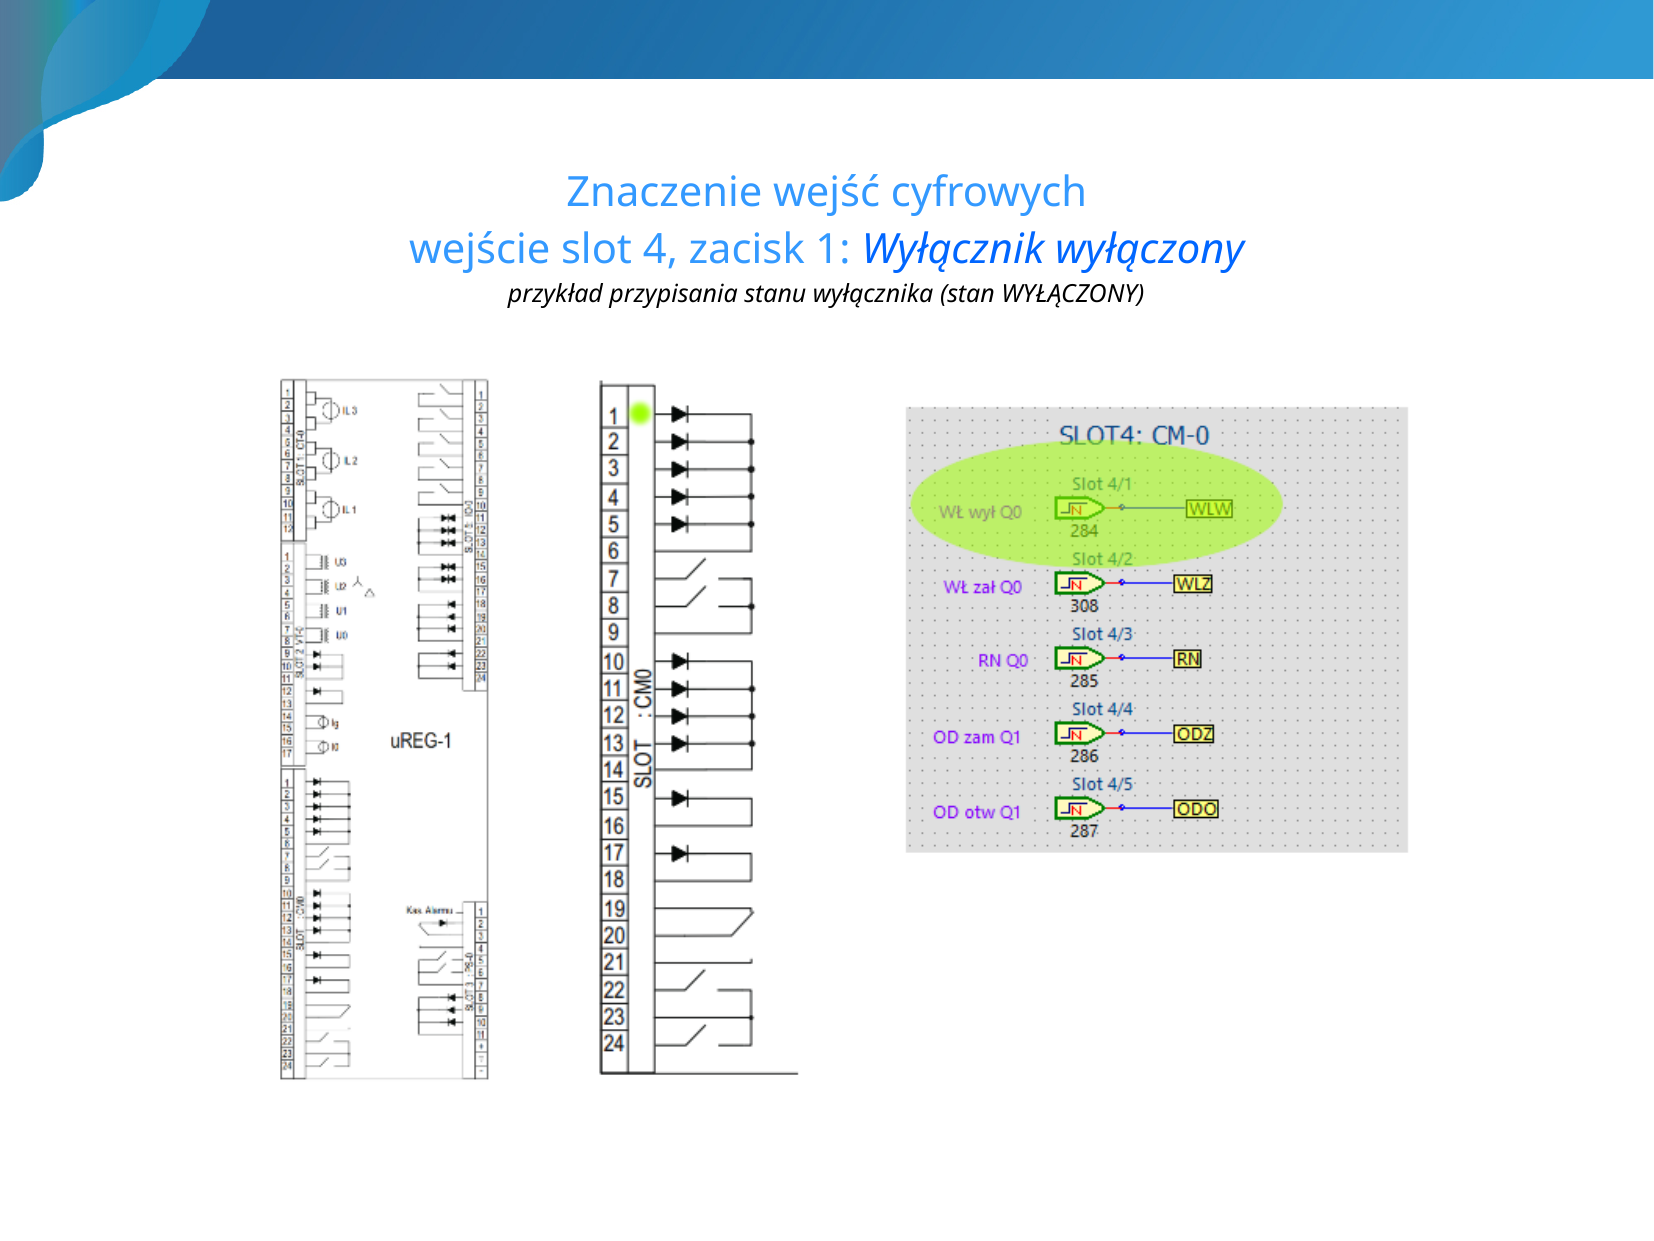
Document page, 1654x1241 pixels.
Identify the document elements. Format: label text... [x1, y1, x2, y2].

list [82, 372, 1571, 1093]
picture [0, 0, 1654, 1241]
title Znaczenie wejść cyfrowych wejście slot 4, zacisk 1: Wyłącznik wyłączony przykład przypisania stanu wyłącznika (stan WYŁĄCZONY) [82, 132, 1571, 340]
